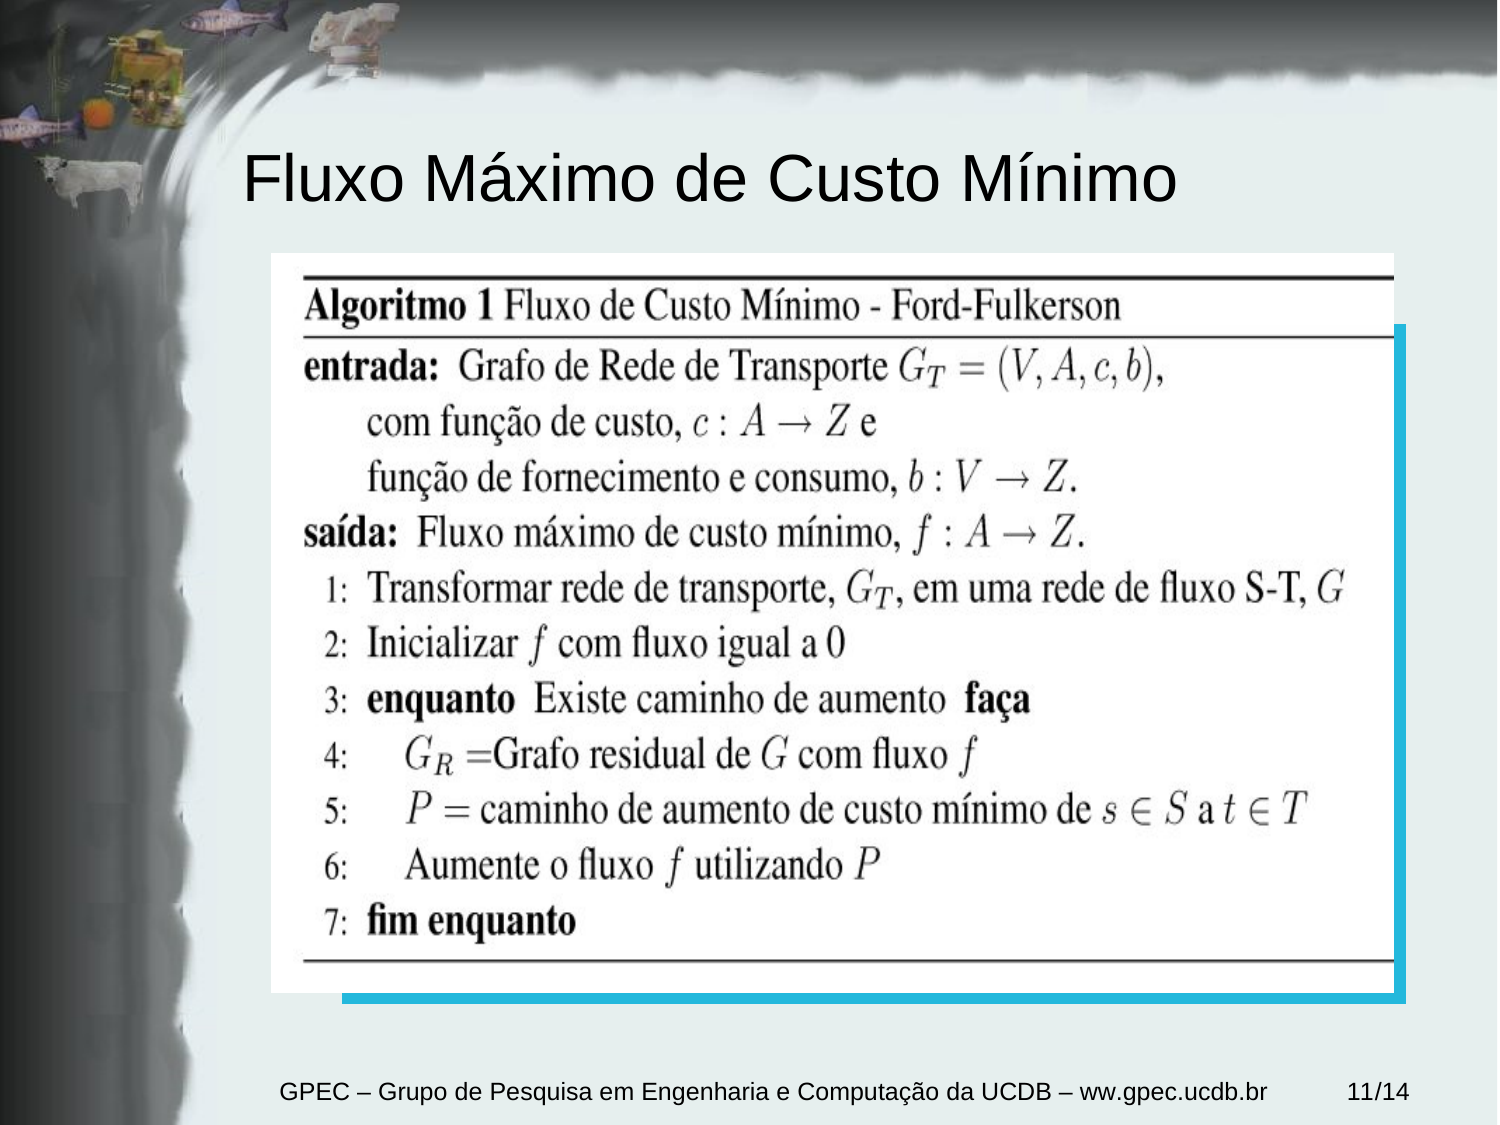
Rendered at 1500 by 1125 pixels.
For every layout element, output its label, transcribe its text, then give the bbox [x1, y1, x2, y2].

text_box [342, 324, 1406, 1004]
picture [0, 0, 1498, 1125]
title Fluxo Máximo de Custo Mínimo [242, 113, 1425, 244]
